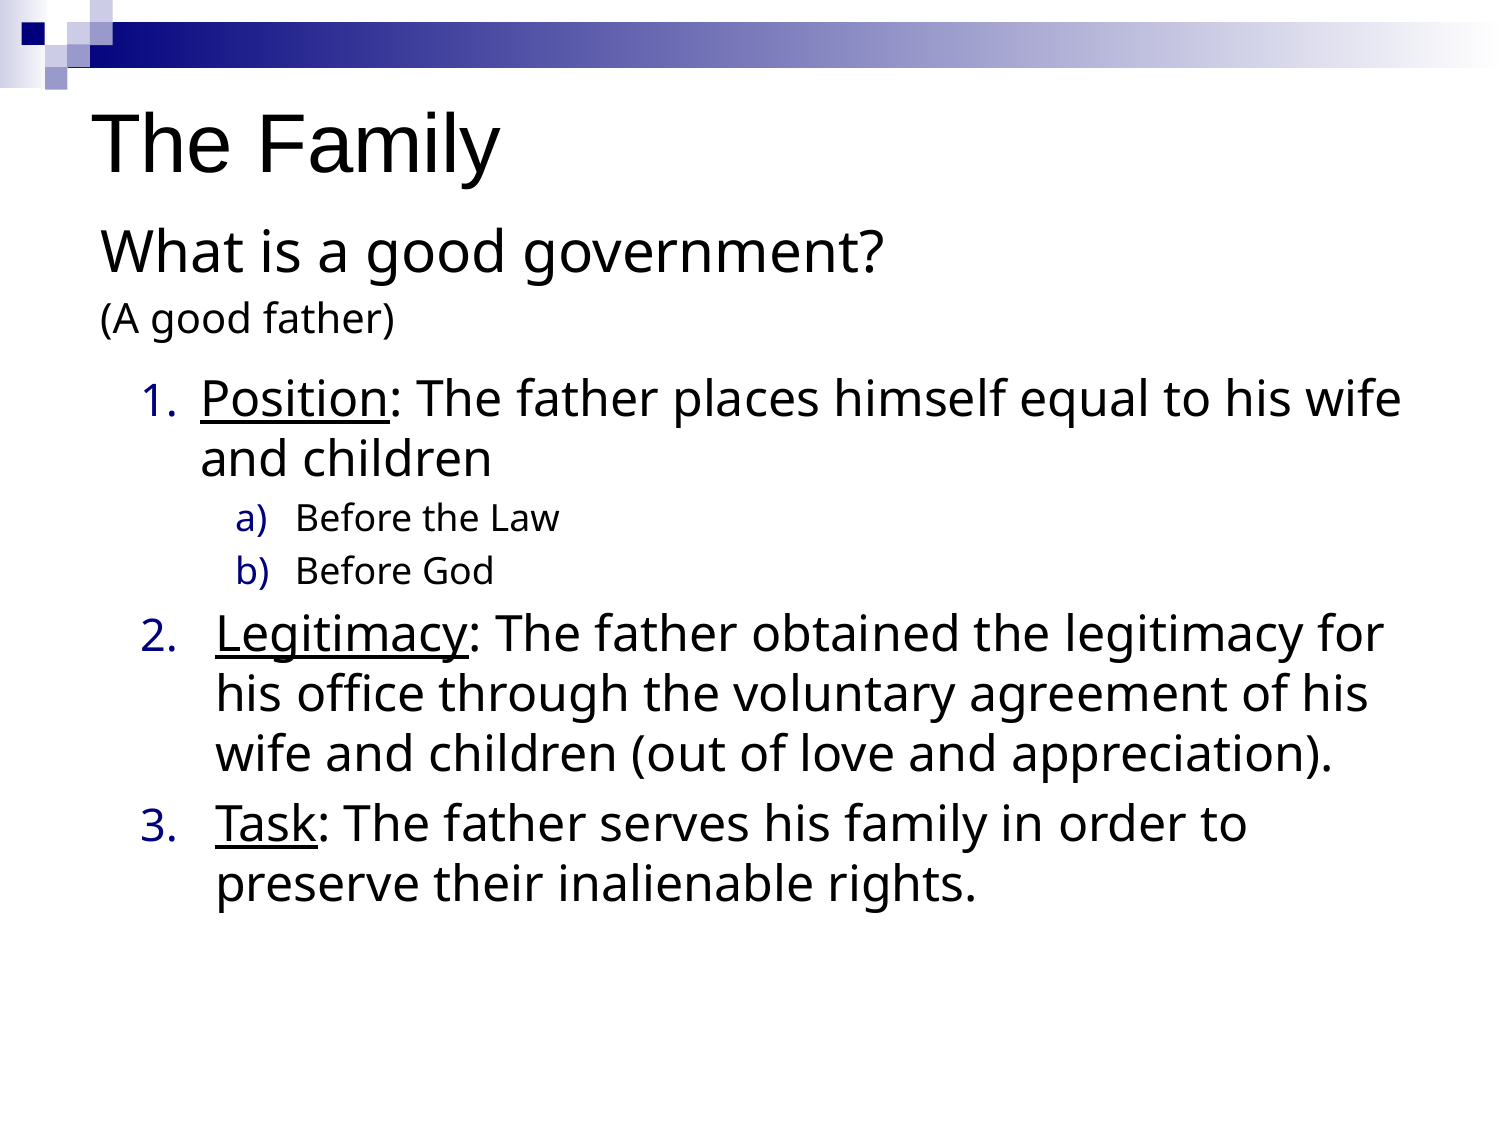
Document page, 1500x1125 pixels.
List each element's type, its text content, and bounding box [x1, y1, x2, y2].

list What is a good government? (A good father) Position: The father places himself equal to his wife and children Before the Law Before God Legitimacy: The father obtained the legitimacy for his office through the voluntary agreement of his wife and children (out of love and appreciation). Task: The father serves his family in order to preserve their inalienable rights. [85, 219, 1424, 1024]
title The Family [75, 66, 1425, 212]
